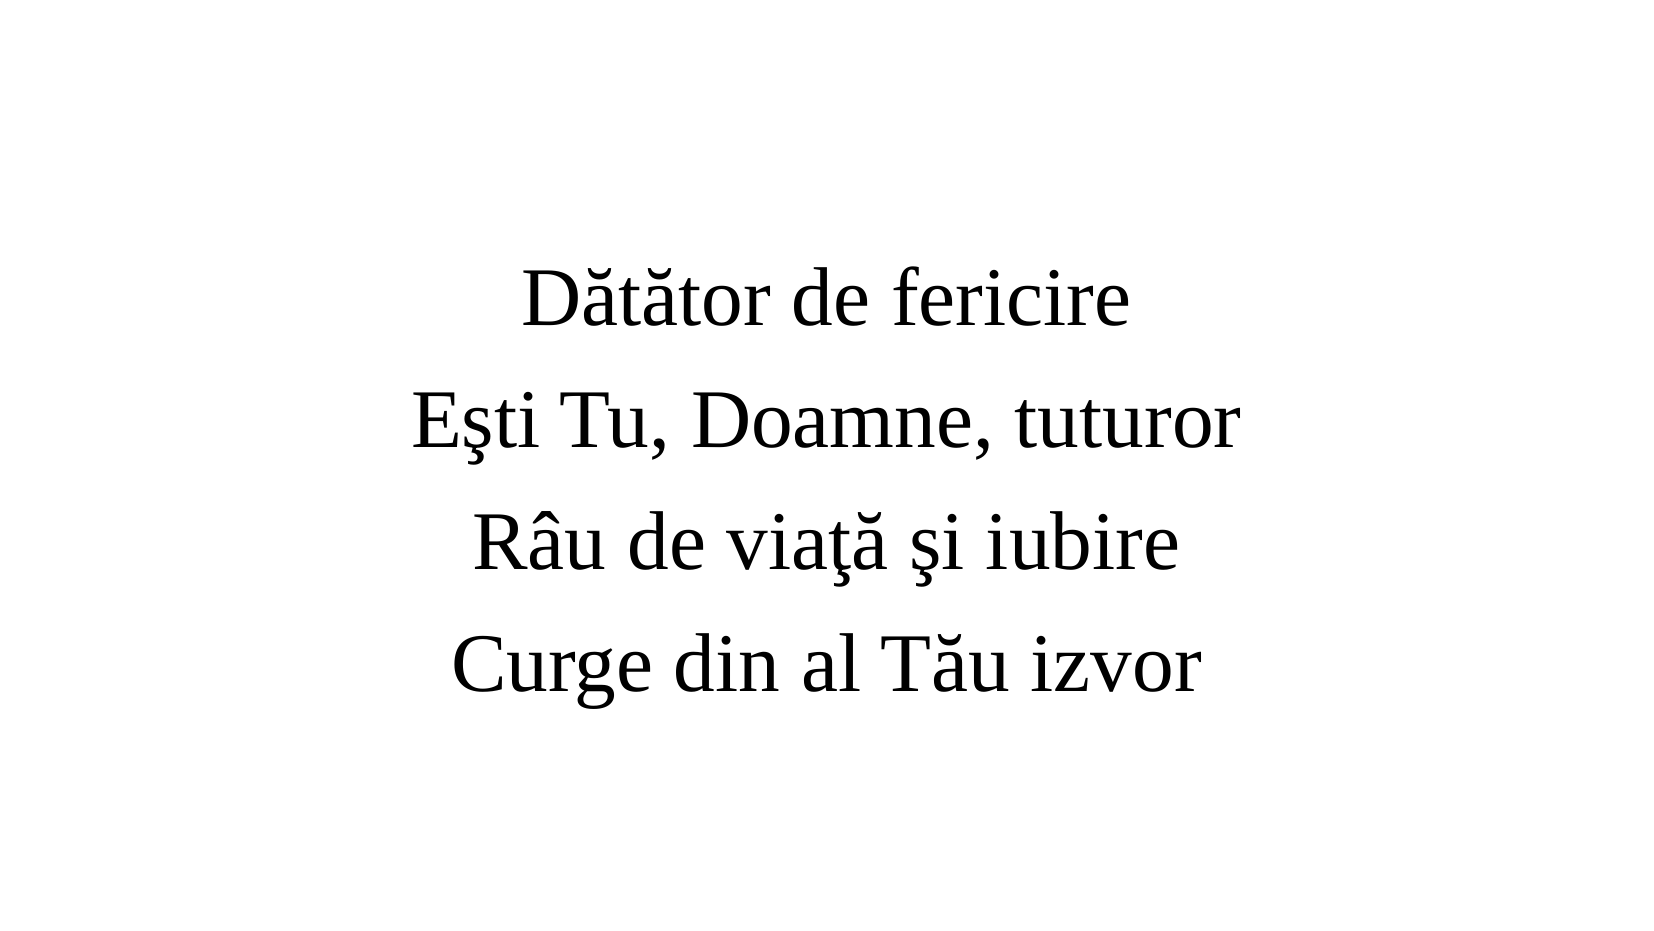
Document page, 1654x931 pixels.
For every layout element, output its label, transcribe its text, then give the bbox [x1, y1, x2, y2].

subtitle Dătător de fericire Eşti Tu, Doamne, tuturor Râu de viaţă şi iubire Curge din al Tău izvor [118, 238, 1536, 712]
